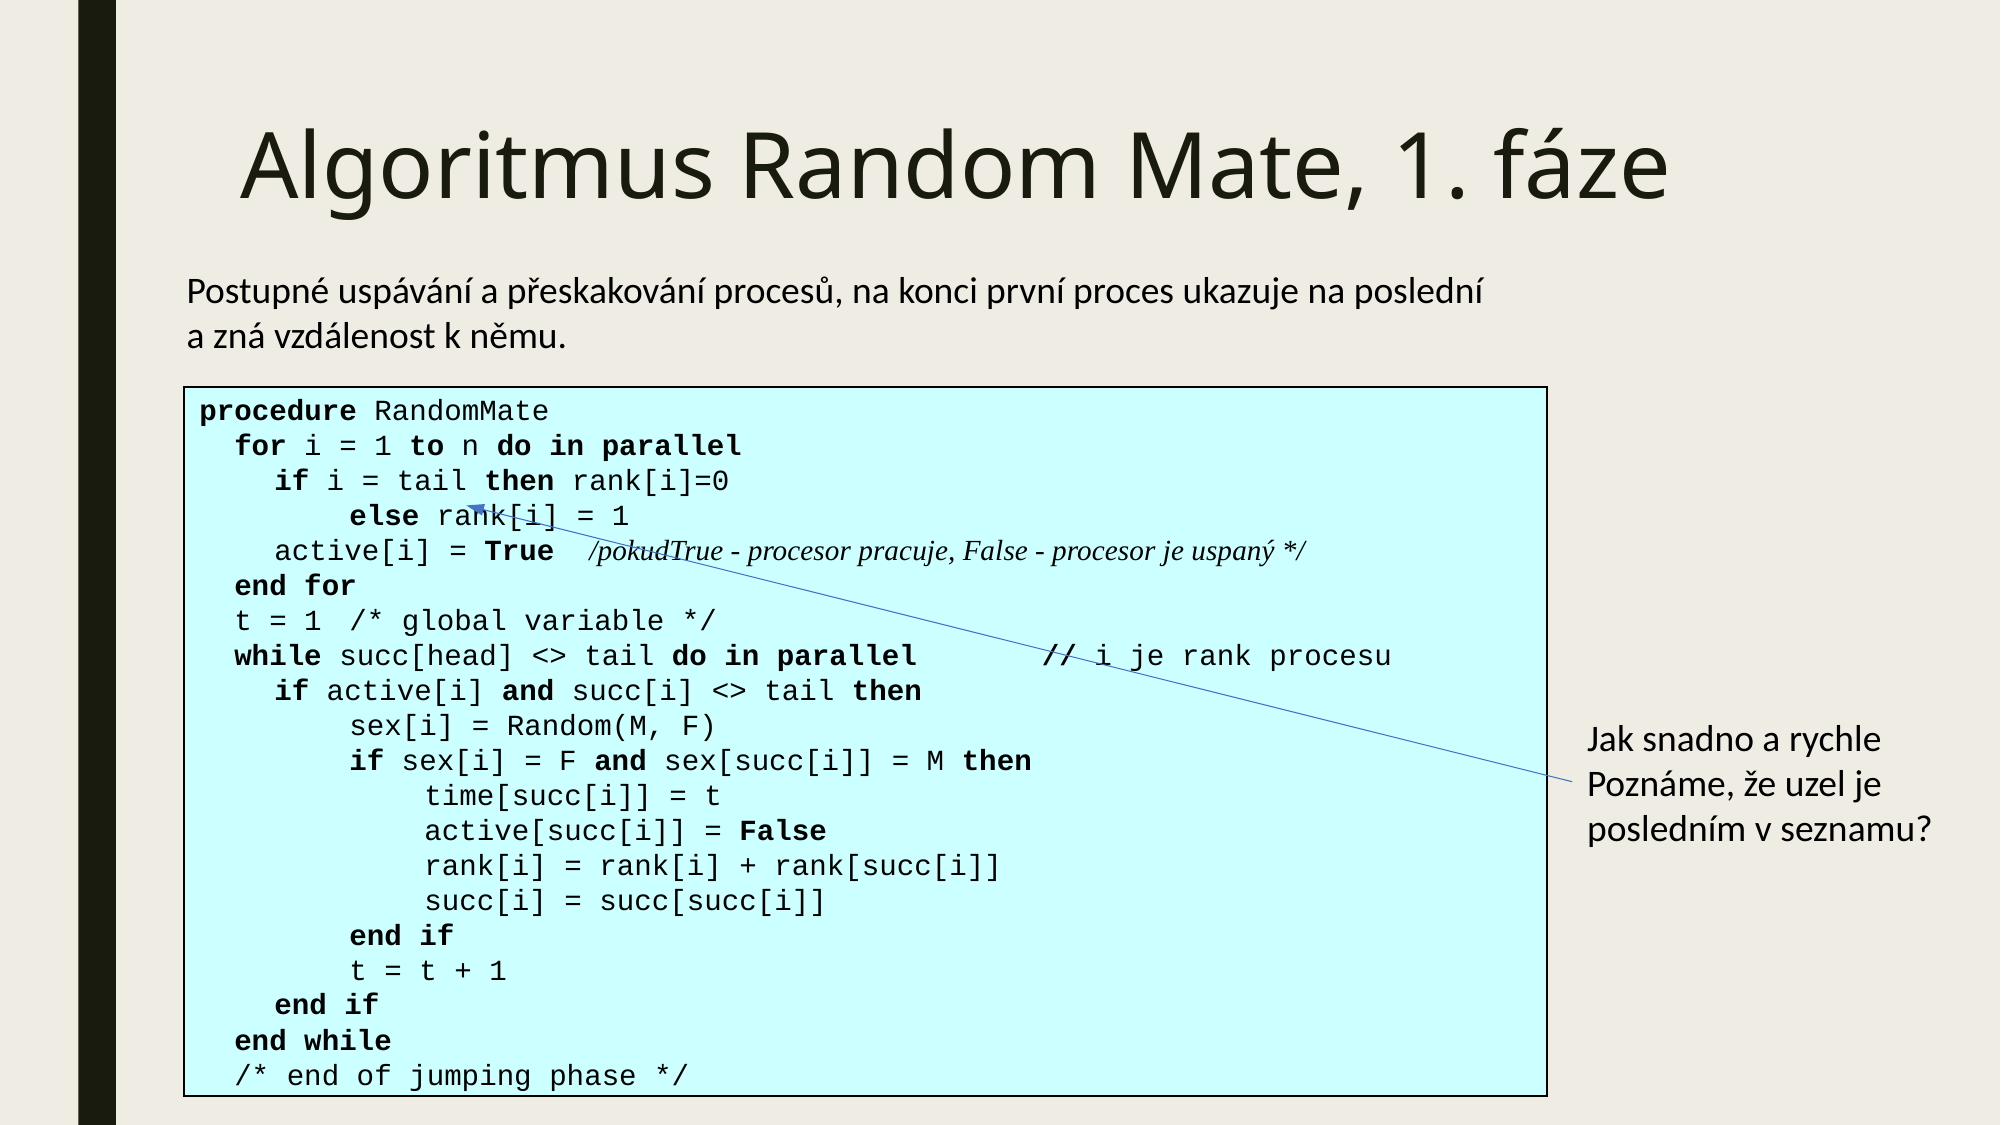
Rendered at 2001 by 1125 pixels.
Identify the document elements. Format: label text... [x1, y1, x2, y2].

title Algoritmus Random Mate, 1. fáze [225, 112, 1801, 232]
text_box procedure RandomMate for i = 1 to n do in parallel if i = tail then rank[i]=0 else rank[i] = 1 active[i] = True /pokudTrue - procesor pracuje, False - procesor je uspaný */ end for t = 1 /* global variable */ while succ[head] <> tail do in parallel // i je rank procesu if active[i] and succ[i] <> tail then sex[i] = Random(M, F) if sex[i] = F and sex[succ[i]] = M then time[succ[i]] = t active[succ[i]] = False rank[i] = rank[i] + rank[succ[i]] succ[i] = succ[succ[i]] end if t = t + 1 end if end while /* end of jumping phase */ [184, 387, 1547, 1096]
text_box Jak snadno a rychle Poznáme, že uzel je posledním v seznamu? [1572, 706, 1953, 858]
text_box Postupné uspávání a přeskakování procesů, na konci první proces ukazuje na poslední a zná vzdálenost k němu. [171, 258, 1514, 365]
